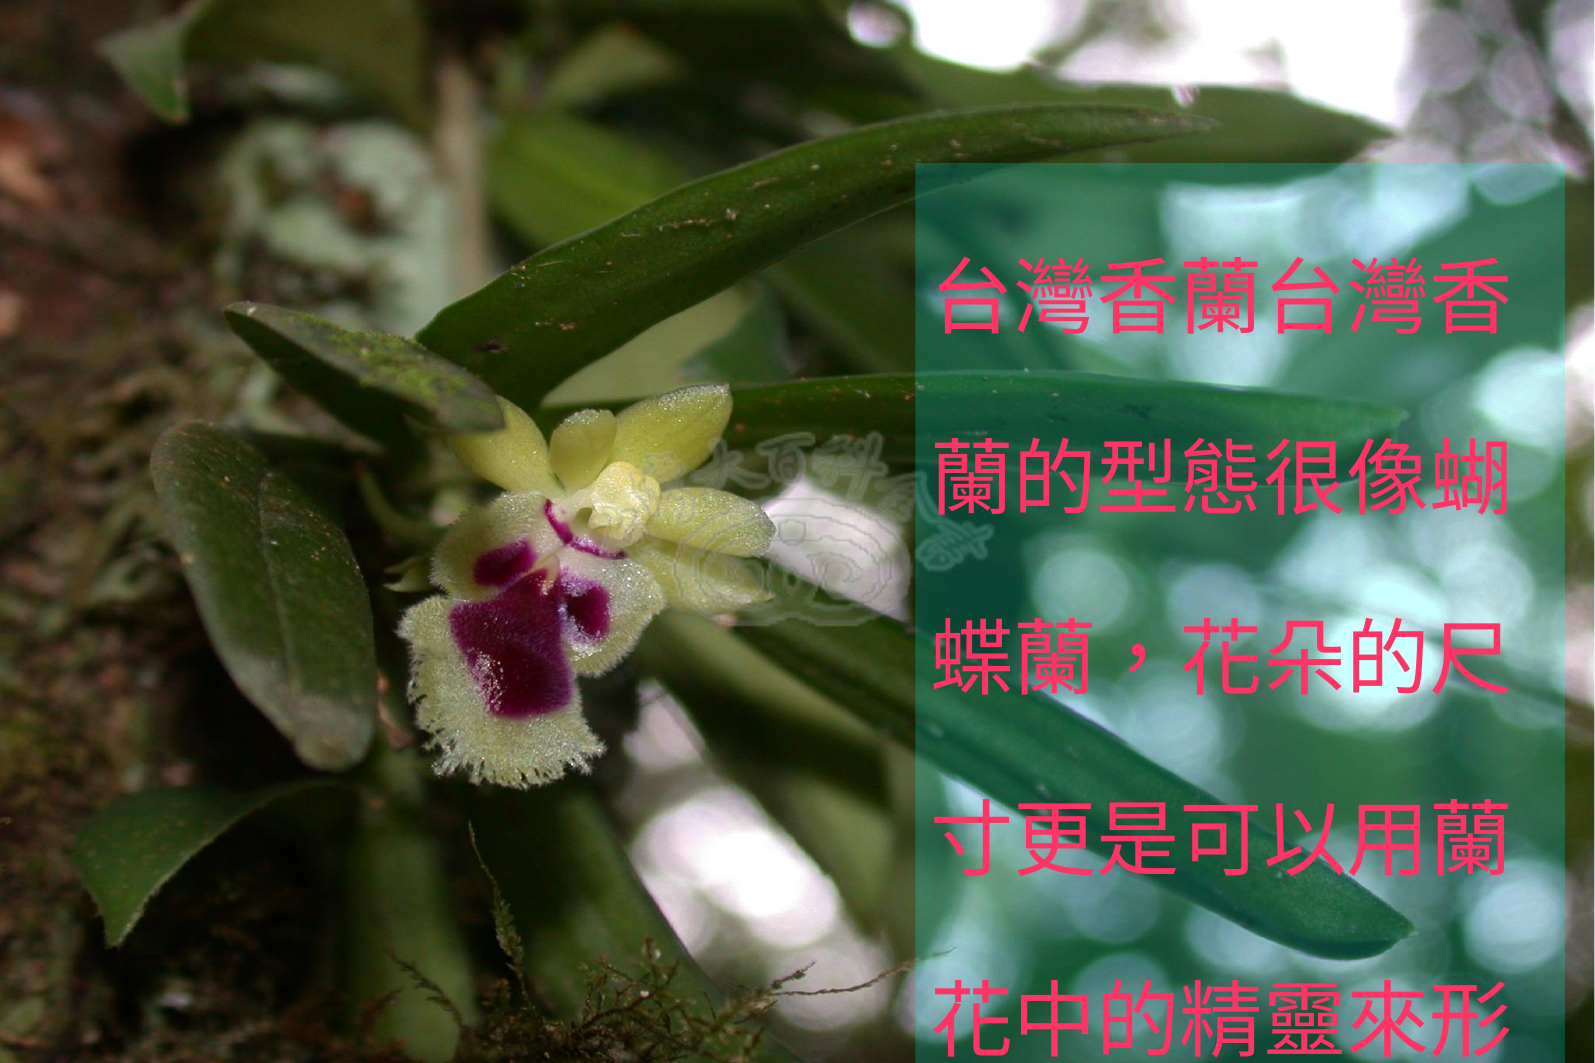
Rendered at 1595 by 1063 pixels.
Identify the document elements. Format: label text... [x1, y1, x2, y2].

picture [0, 0, 1595, 1063]
text_box 台灣香蘭台灣香蘭的型態很像蝴蝶蘭，花朵的尺寸更是可以用蘭花中的精靈來形容呢！ [915, 163, 1565, 886]
